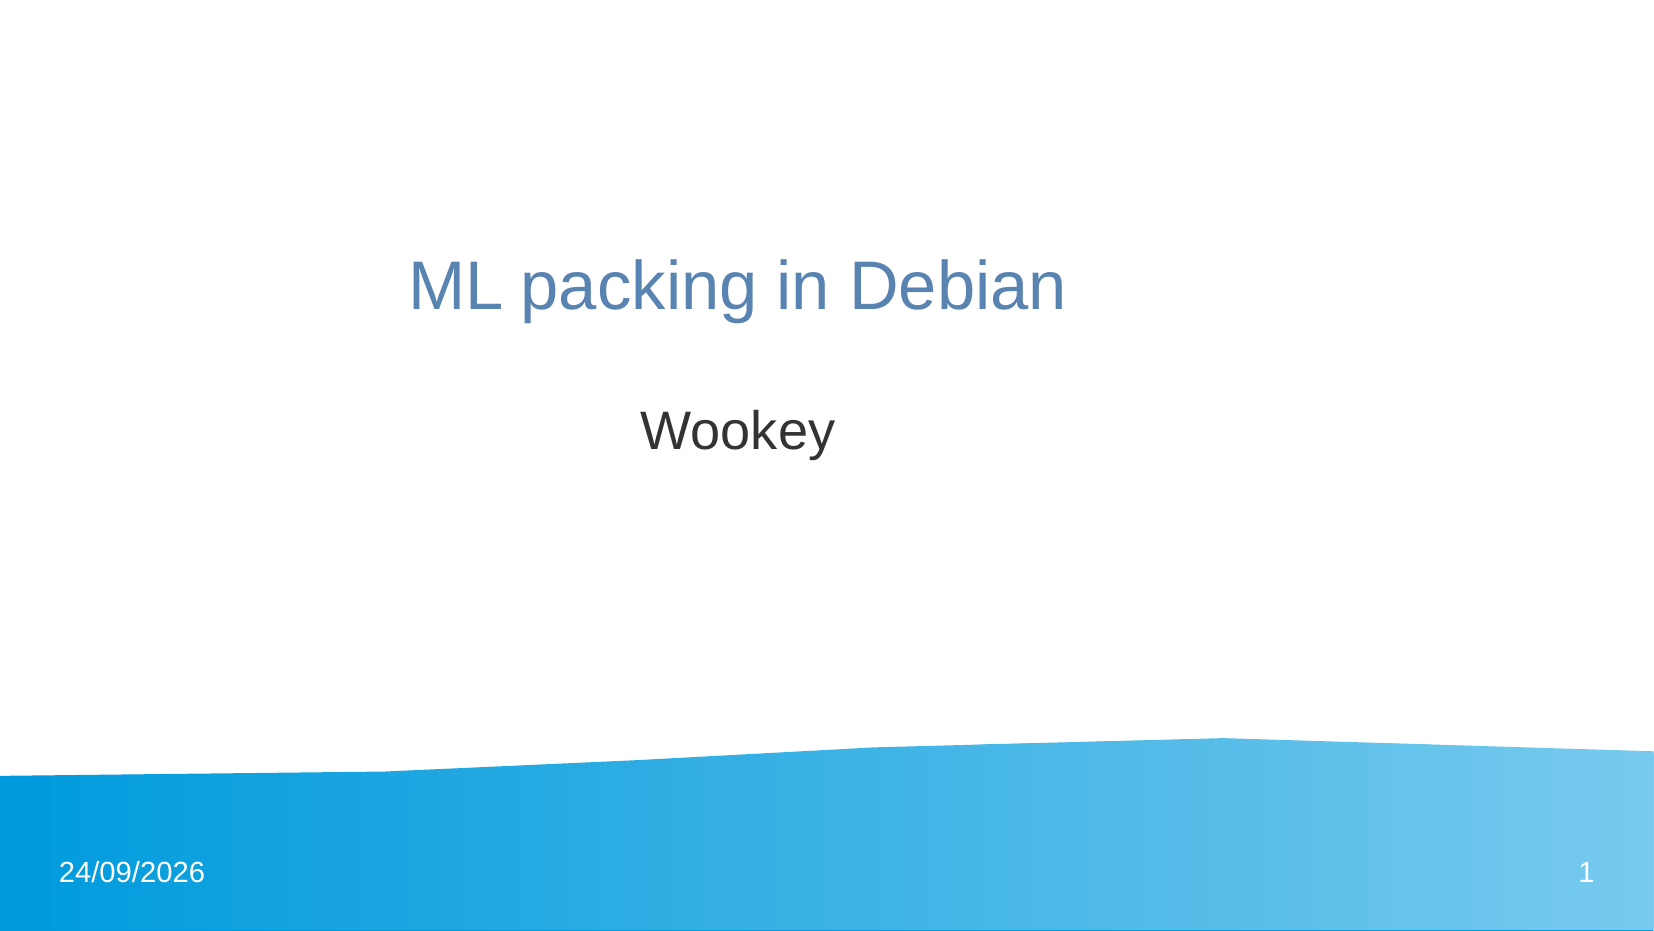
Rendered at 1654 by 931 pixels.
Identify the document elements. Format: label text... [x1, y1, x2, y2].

title ML packing in Debian Wookey [0, 247, 1477, 462]
